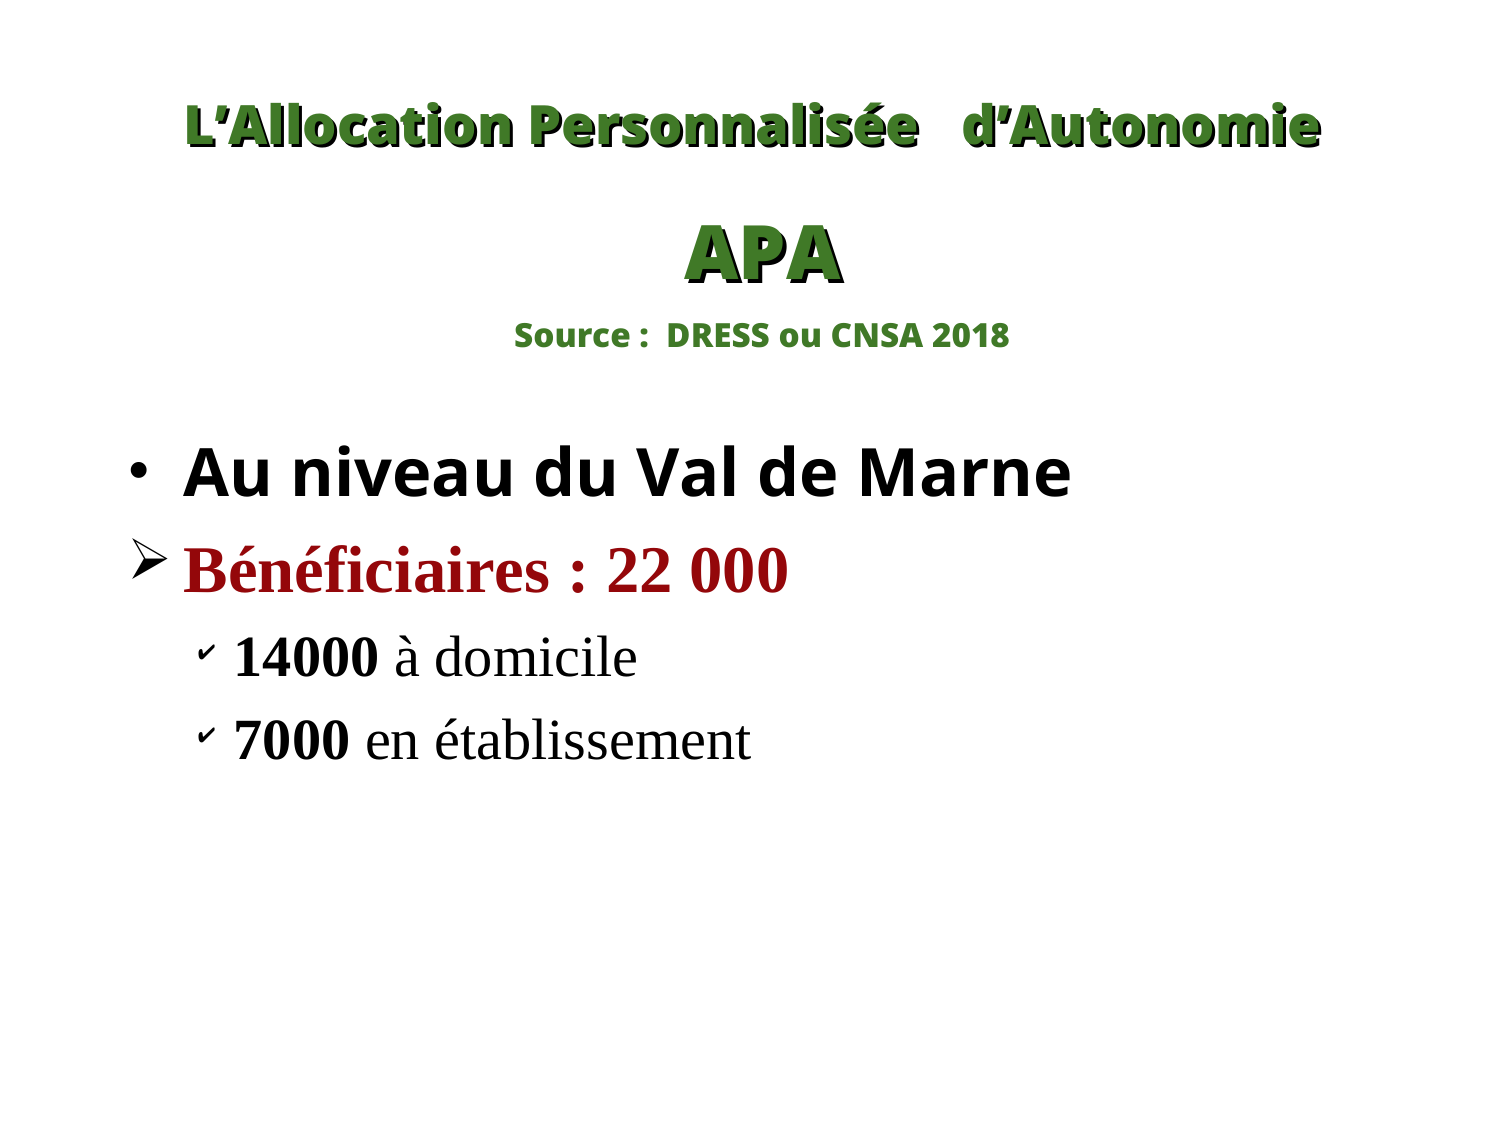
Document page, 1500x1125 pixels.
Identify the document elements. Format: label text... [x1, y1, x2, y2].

list Au niveau du Val de Marne Bénéficiaires : 22 000 14000 à domicile 7000 en établissement [112, 324, 1388, 1000]
title L’Allocation Personnalisée d’Autonomie APA Source : DRESS ou CNSA 2018 [125, 95, 1401, 284]
